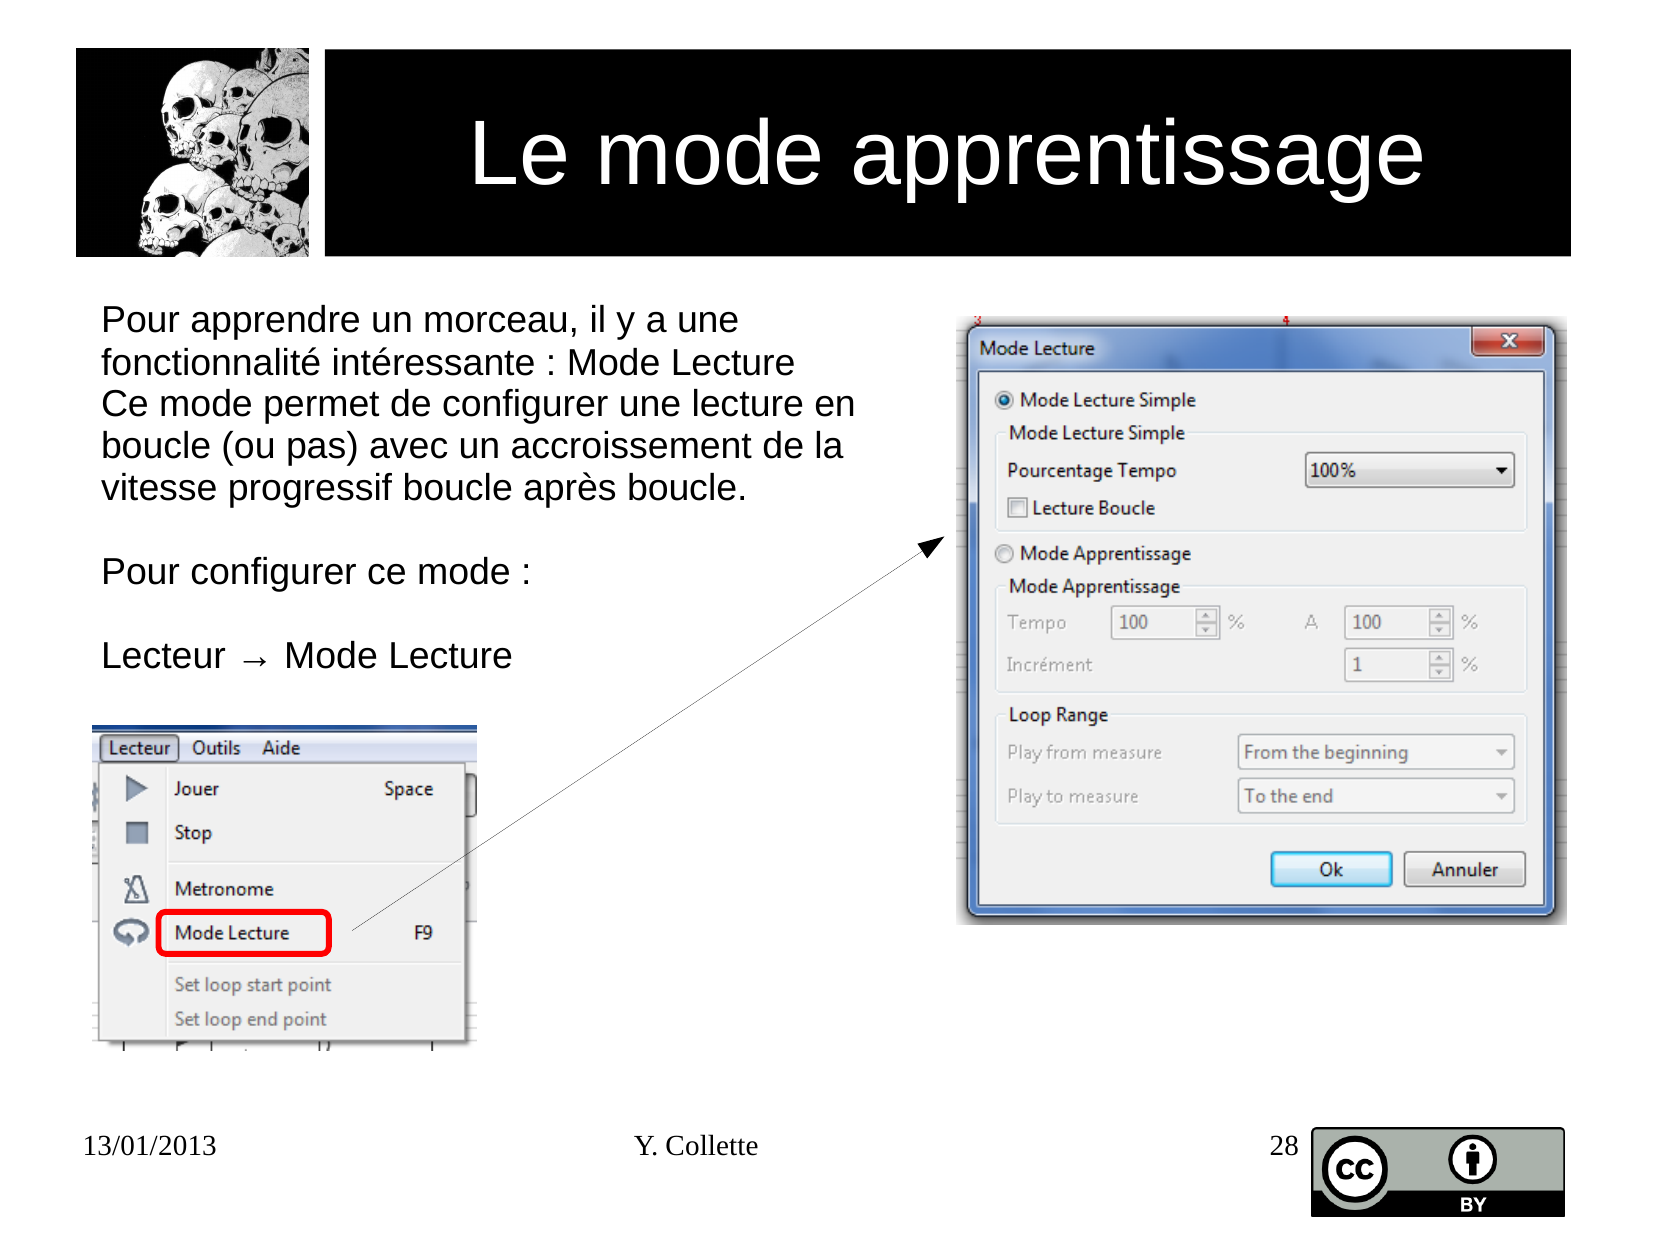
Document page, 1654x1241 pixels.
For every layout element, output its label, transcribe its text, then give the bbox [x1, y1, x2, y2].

picture [92, 725, 477, 1052]
title Le mode apprentissage [324, 49, 1571, 257]
picture [956, 316, 1567, 925]
picture [76, 48, 309, 257]
picture [1311, 1127, 1565, 1217]
text_box Pour apprendre un morceau, il y a une fonctionnalité intéressante : Mode Lecture Ce mode permet de configurer une lecture en boucle (ou pas) avec un accroissement de la vitesse progressif boucle après boucle. Pour configurer ce mode : Lecteur → Mode Lecture [86, 291, 945, 685]
text_box Pour apprendre un morceau, il y a une fonctionnalité intéressante : Mode Lecture Ce mode permet de configurer une lecture en boucle (ou pas) avec un accroissement de la vitesse progressif boucle après boucle. Pour configurer ce mode : Lecteur → Mode Lecture [723, 537, 945, 685]
